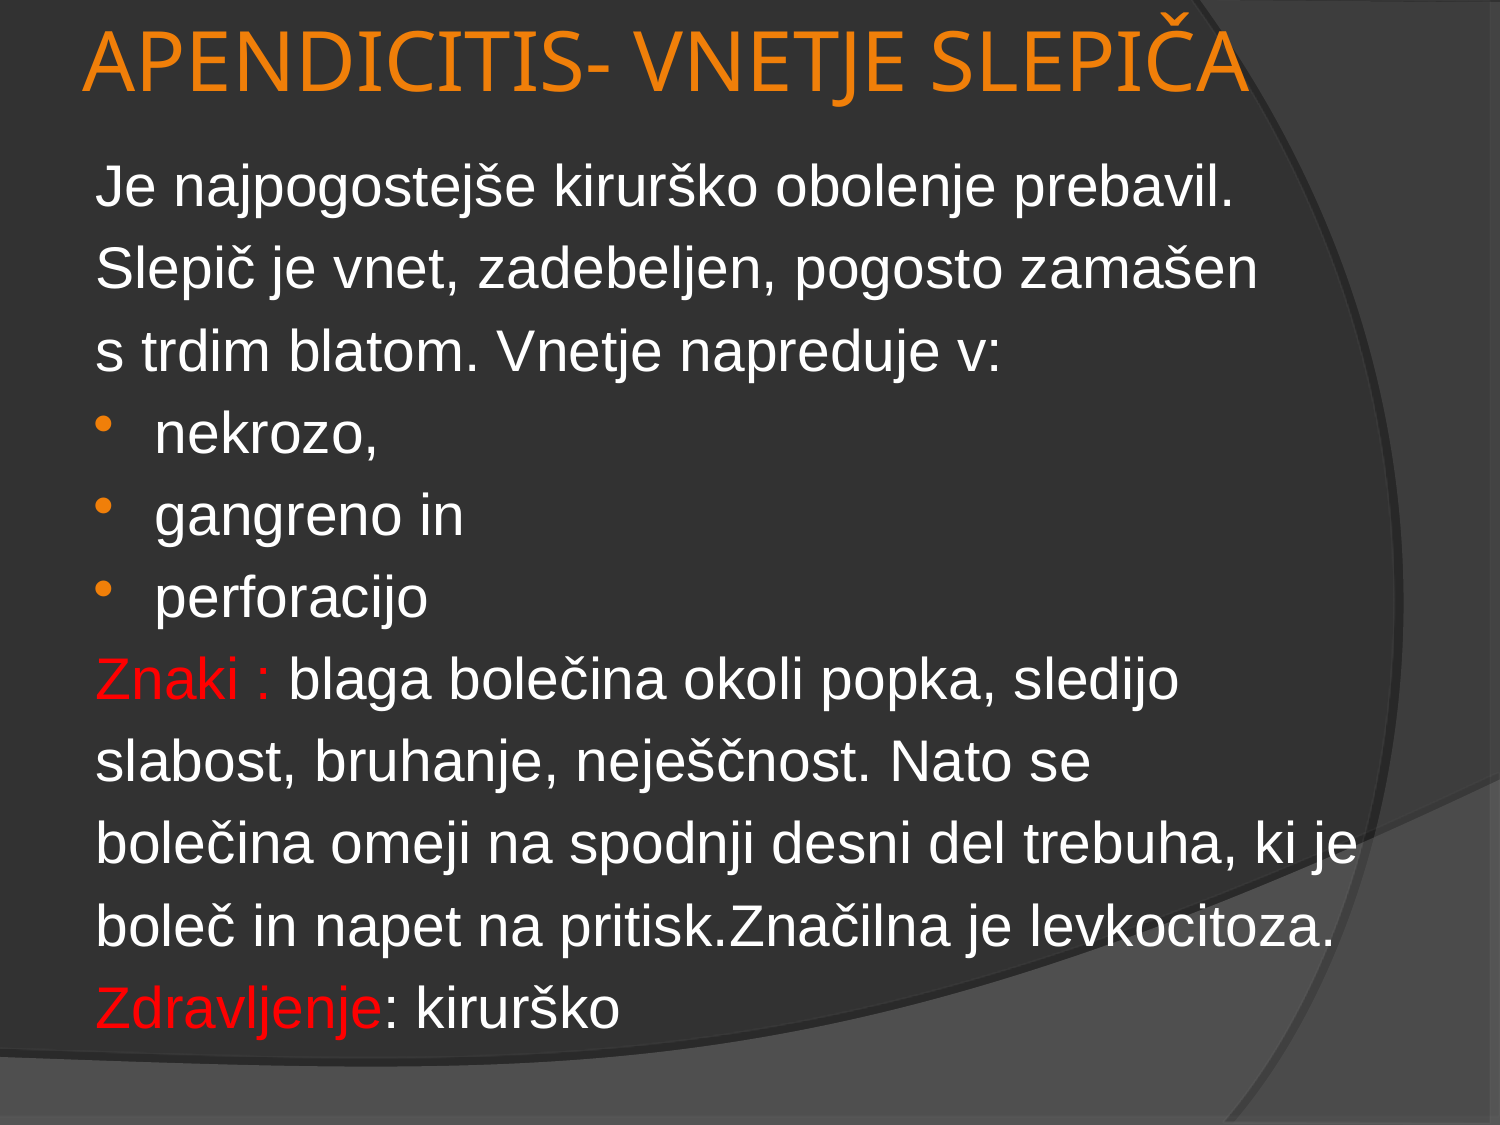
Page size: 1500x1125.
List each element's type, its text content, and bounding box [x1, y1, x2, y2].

list Je najpogostejše kirurško obolenje prebavil. Slepič je vnet, zadebeljen, pogosto zamašen s trdim blatom. Vnetje napreduje v: nekrozo, gangreno in perforacijo Znaki : blaga bolečina okoli popka, sledijo slabost, bruhanje, neješčnost. Nato se bolečina omeji na spodnji desni del trebuha, ki je boleč in napet na pritisk.Značilna je levkocitoza. Zdravljenje: kirurško [75, 140, 1383, 1067]
title APENDICITIS- VNETJE SLEPIČA [75, 0, 1300, 140]
